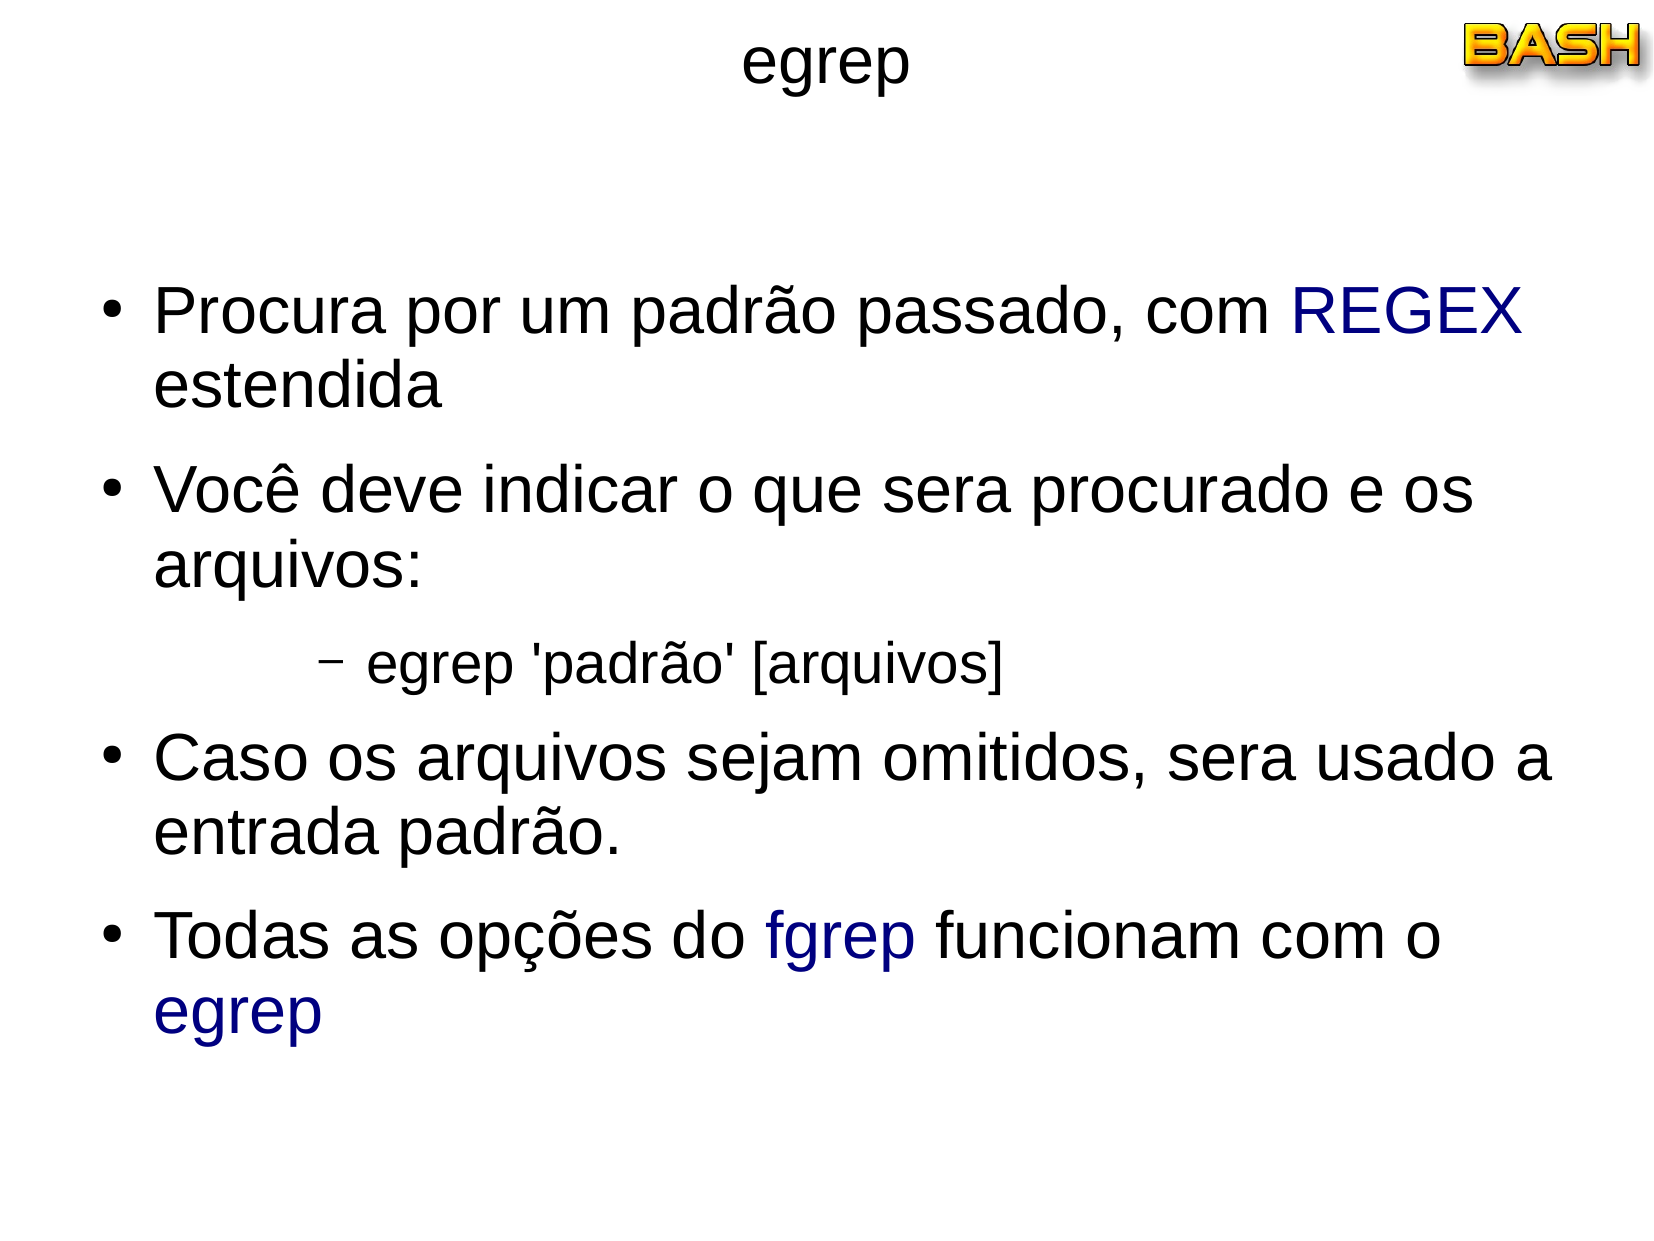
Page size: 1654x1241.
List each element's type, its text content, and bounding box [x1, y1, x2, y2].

picture [1450, 0, 1654, 96]
list Procura por um padrão passado, com REGEX estendida Você deve indicar o que sera procurado e os arquivos: egrep 'padrão' [arquivos] Caso os arquivos sejam omitidos, sera usado a entrada padrão. Todas as opções do fgrep funcionam com o egrep [82, 272, 1571, 1049]
title egrep [82, 22, 1571, 98]
